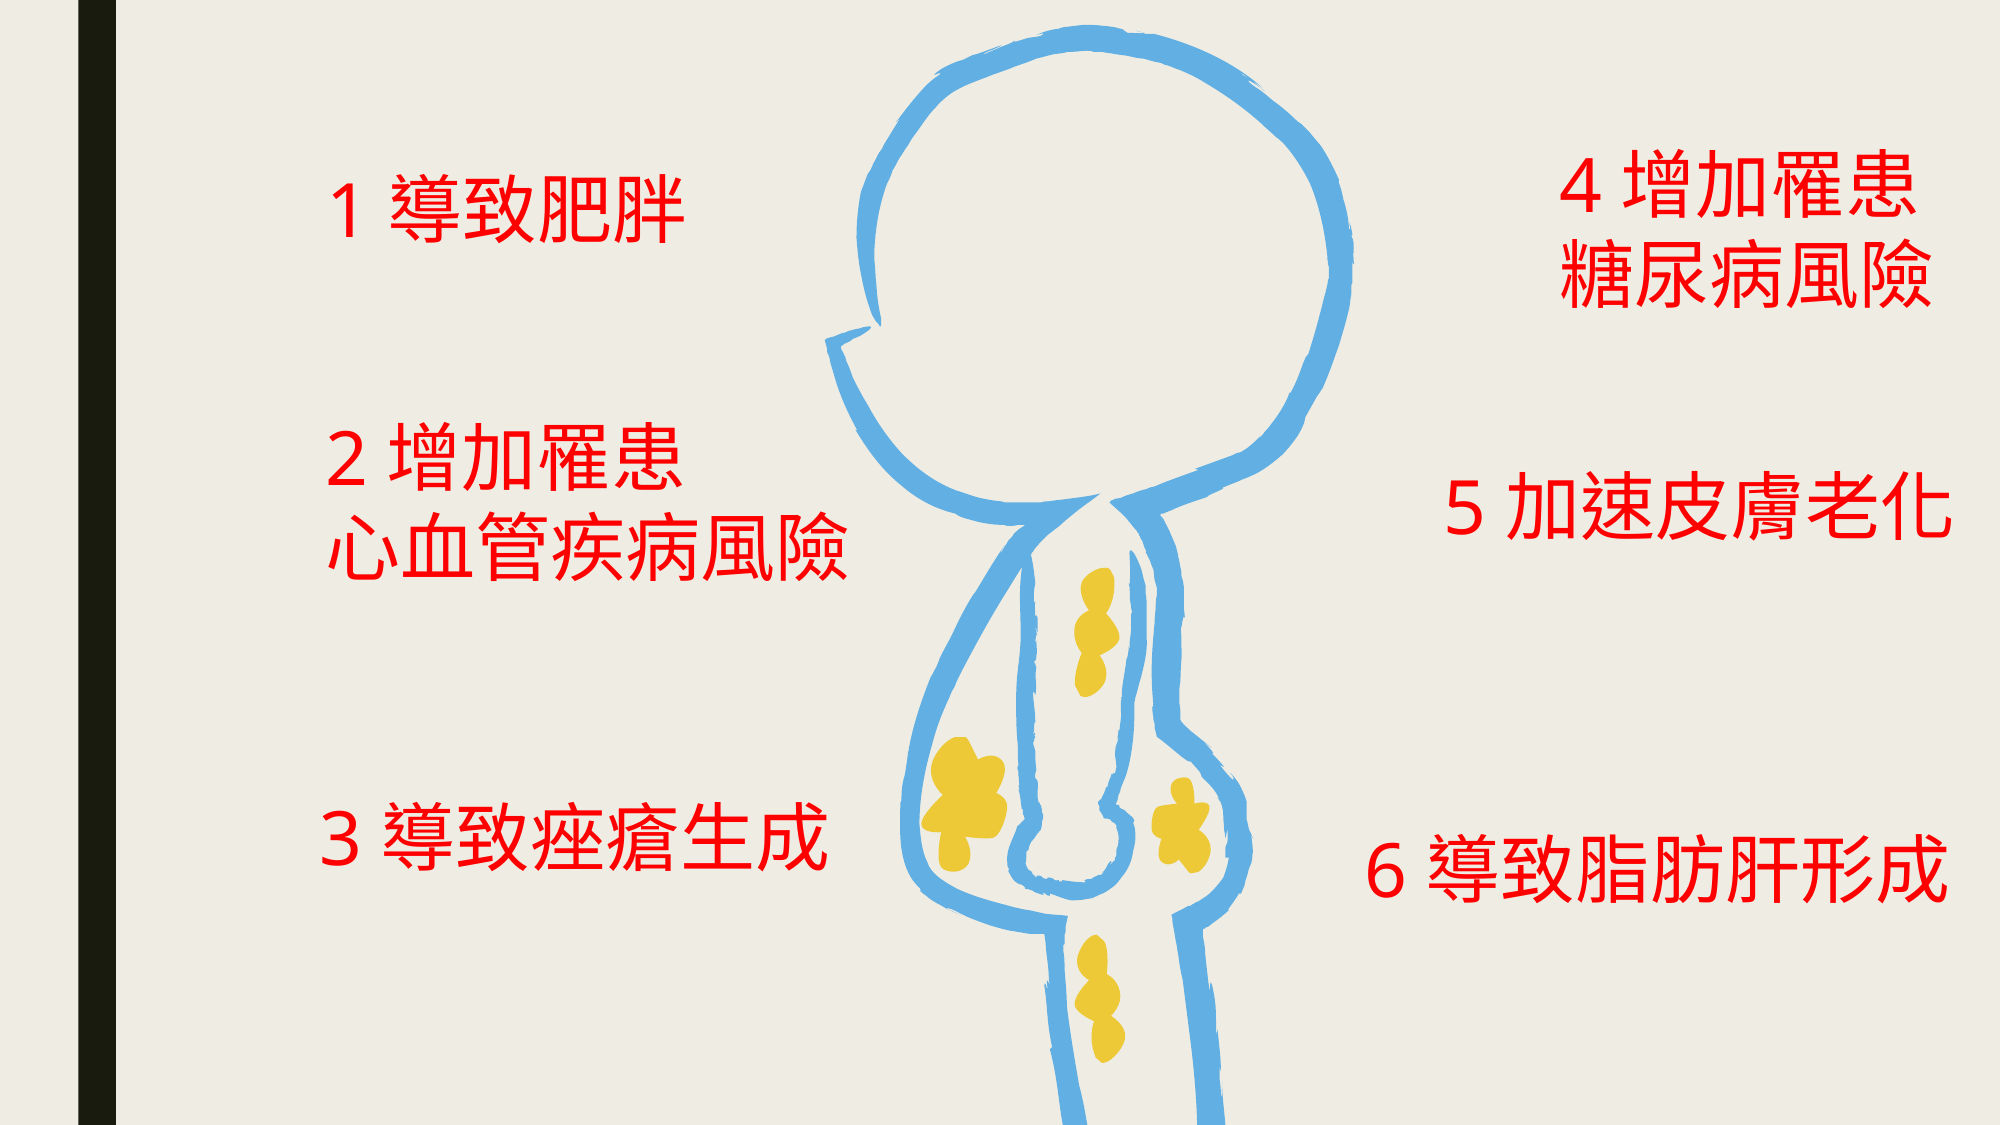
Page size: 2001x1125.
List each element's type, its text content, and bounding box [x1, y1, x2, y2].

text_box 3導致痤瘡生成 [304, 782, 829, 889]
text_box 1導致肥胖 [311, 155, 685, 262]
picture [824, 23, 1355, 1125]
text_box 5加速皮膚老化 [1428, 452, 1954, 559]
text_box 4增加罹患 糖尿病風險 [1544, 130, 1954, 327]
text_box 2增加罹患 心血管疾病風險 [310, 403, 871, 601]
text_box 6導致脂肪肝形成 [1349, 815, 1950, 922]
